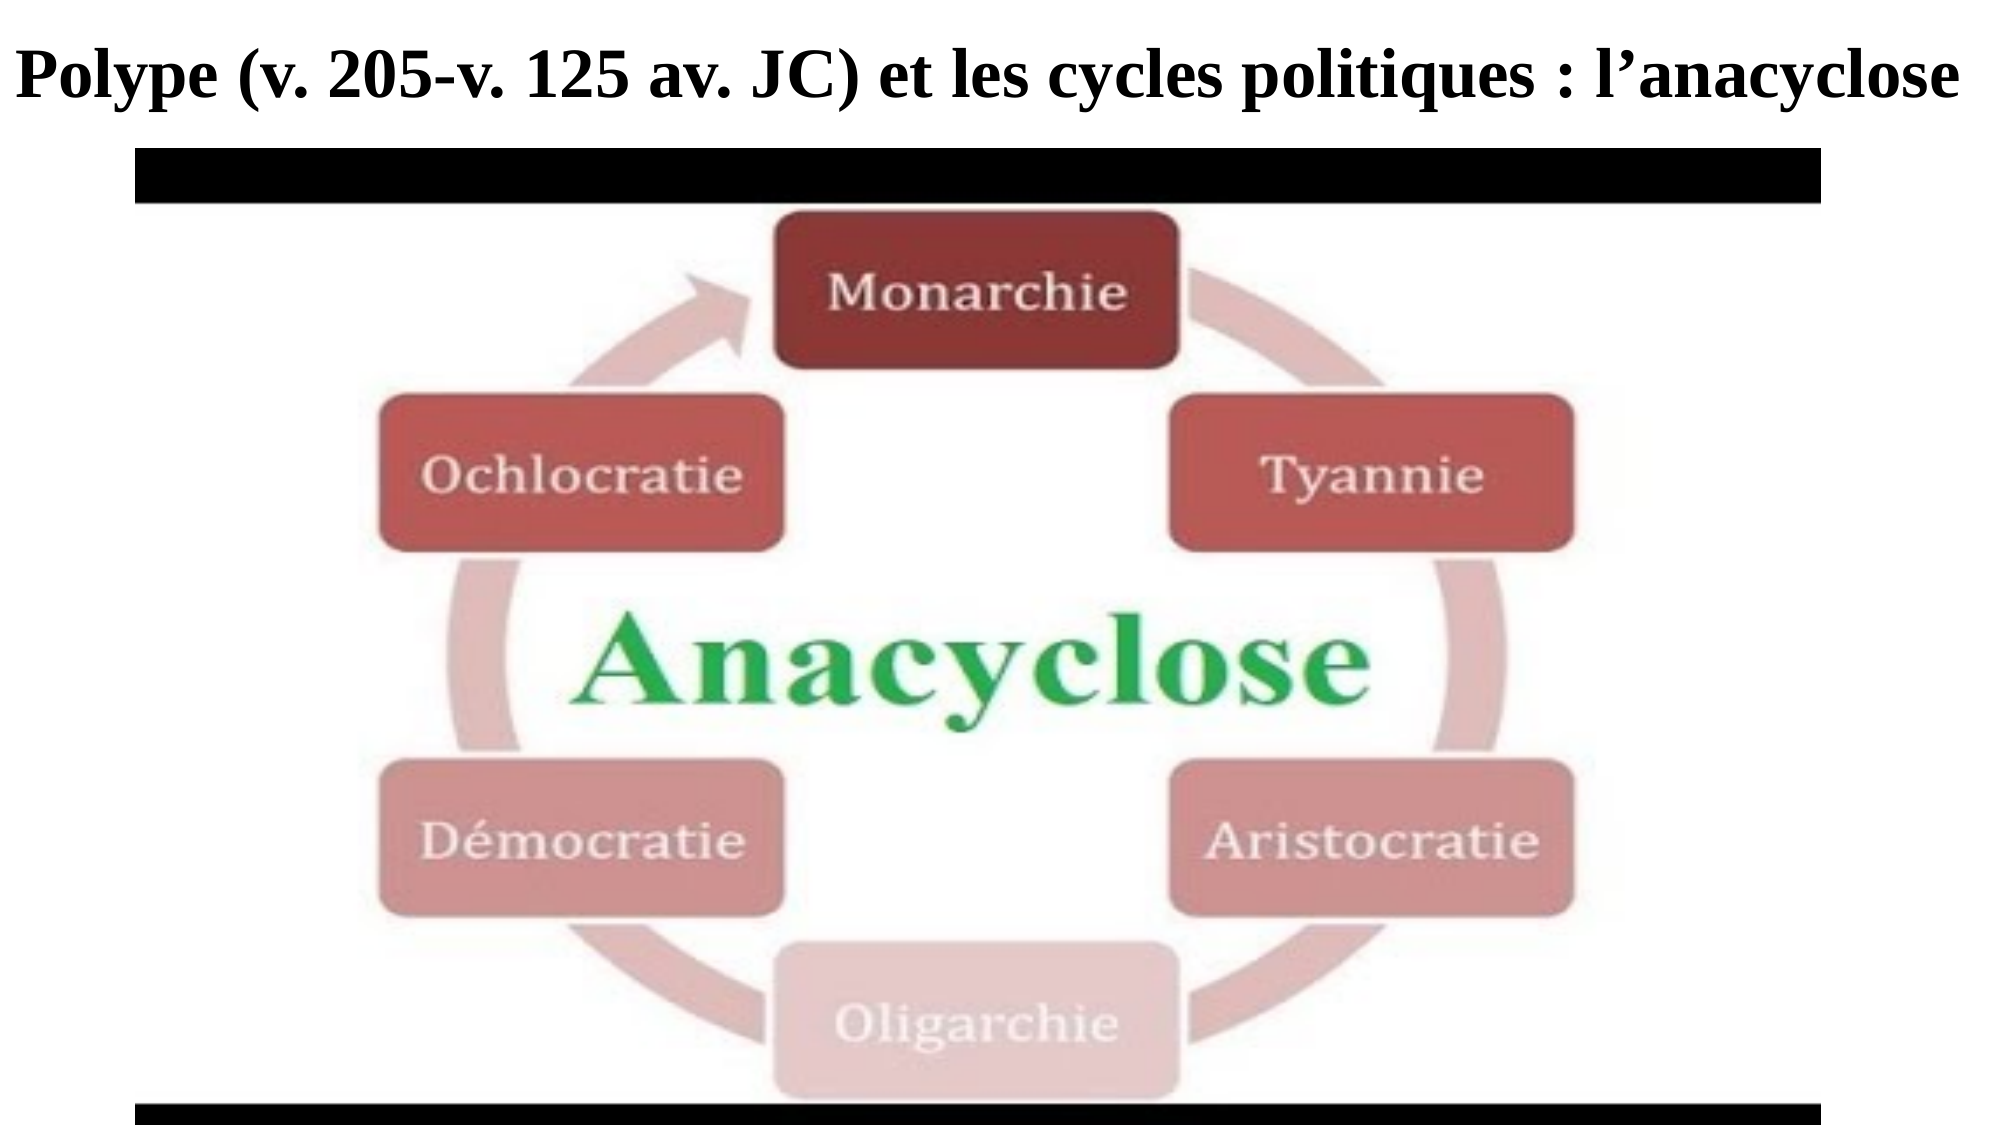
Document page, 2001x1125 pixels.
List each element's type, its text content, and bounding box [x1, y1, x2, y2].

picture [135, 148, 1821, 1125]
title Polype (v. 205-v. 125 av. JC) et les cycles politiques : l’anacyclose [0, 0, 2000, 150]
